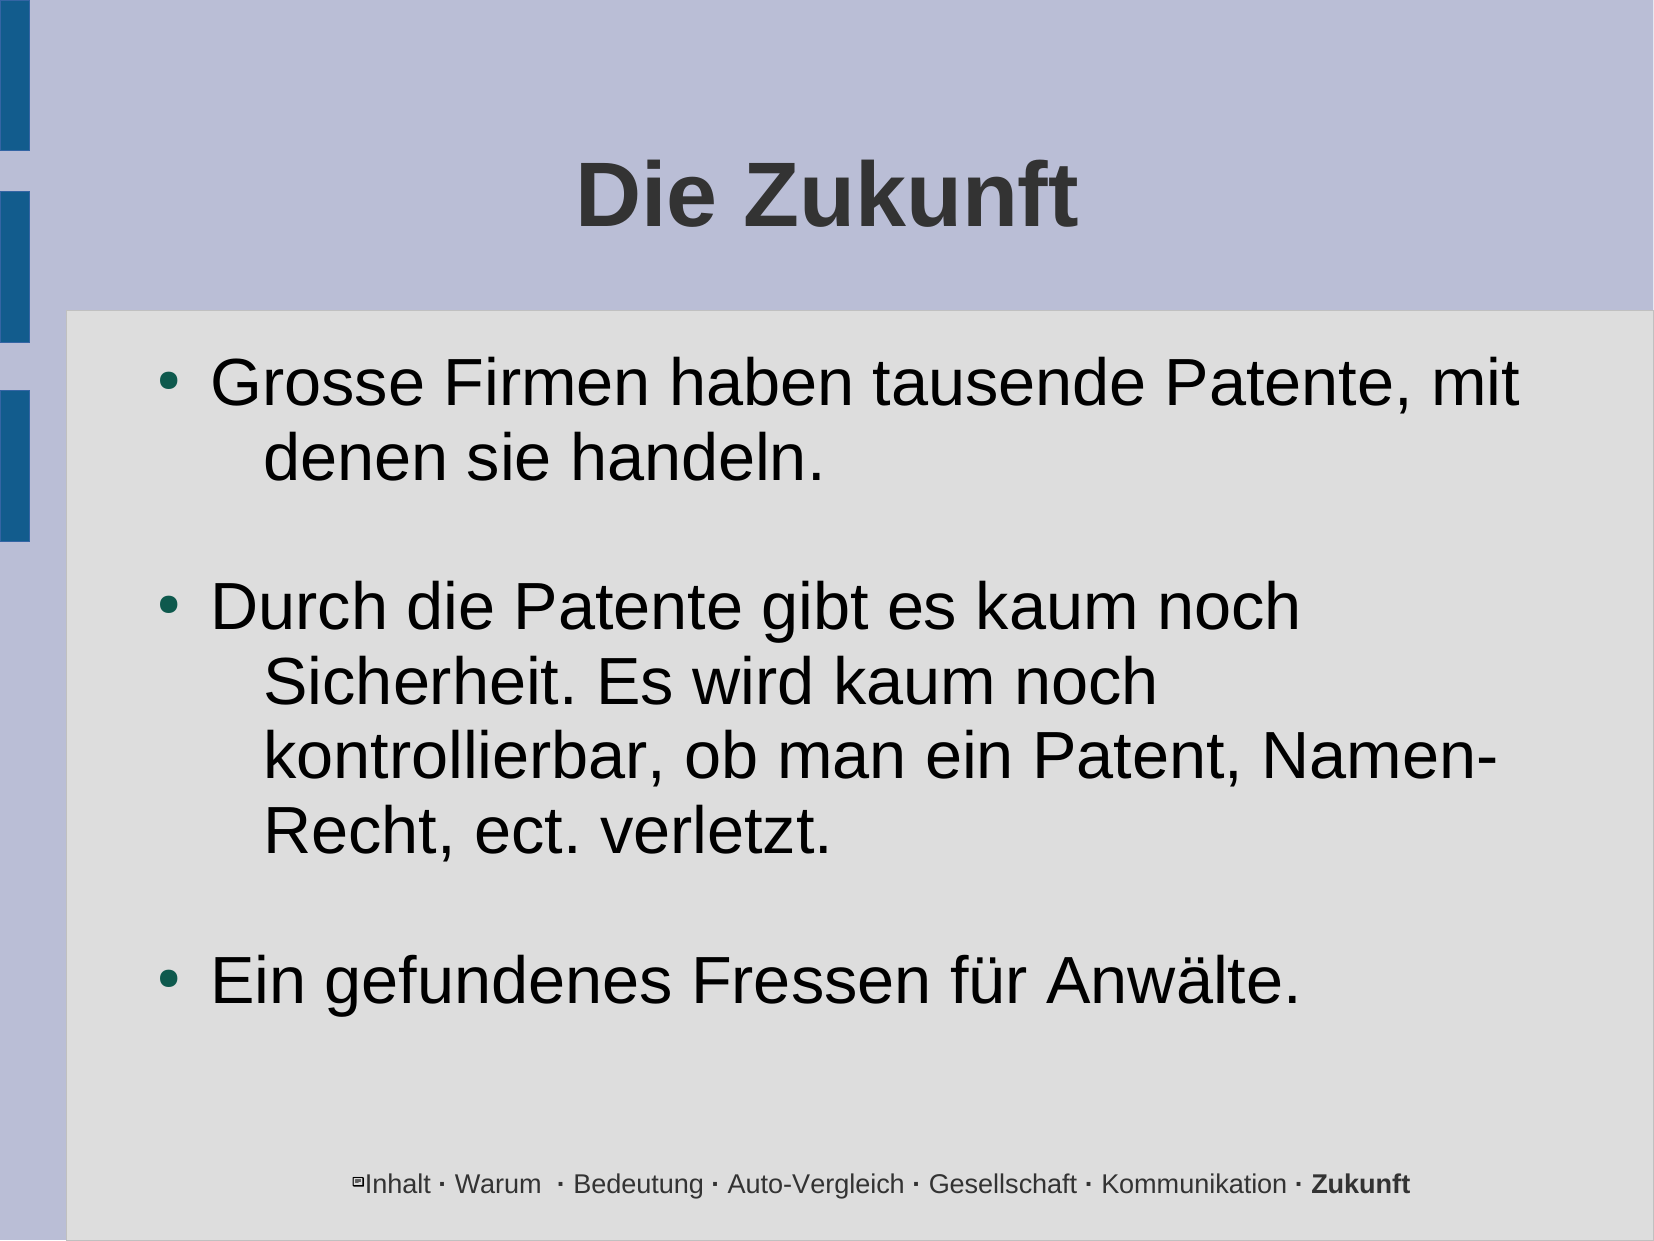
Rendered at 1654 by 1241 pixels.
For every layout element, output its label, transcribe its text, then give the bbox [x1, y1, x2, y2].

list Grosse Firmen haben tausende Patente, mit denen sie handeln. Durch die Patente gibt es kaum noch Sicherheit. Es wird kaum noch kontrollierbar, ob man ein Patent, Namen-Recht, ect. verletzt. Ein gefundenes Fressen für Anwälte. [121, 344, 1534, 1127]
title Die Zukunft [121, 91, 1534, 299]
title Inhalt · Warum · Bedeutung · Auto-Vergleich · Gesellschaft · Kommunikation · Zukunft [115, 1159, 1528, 1209]
